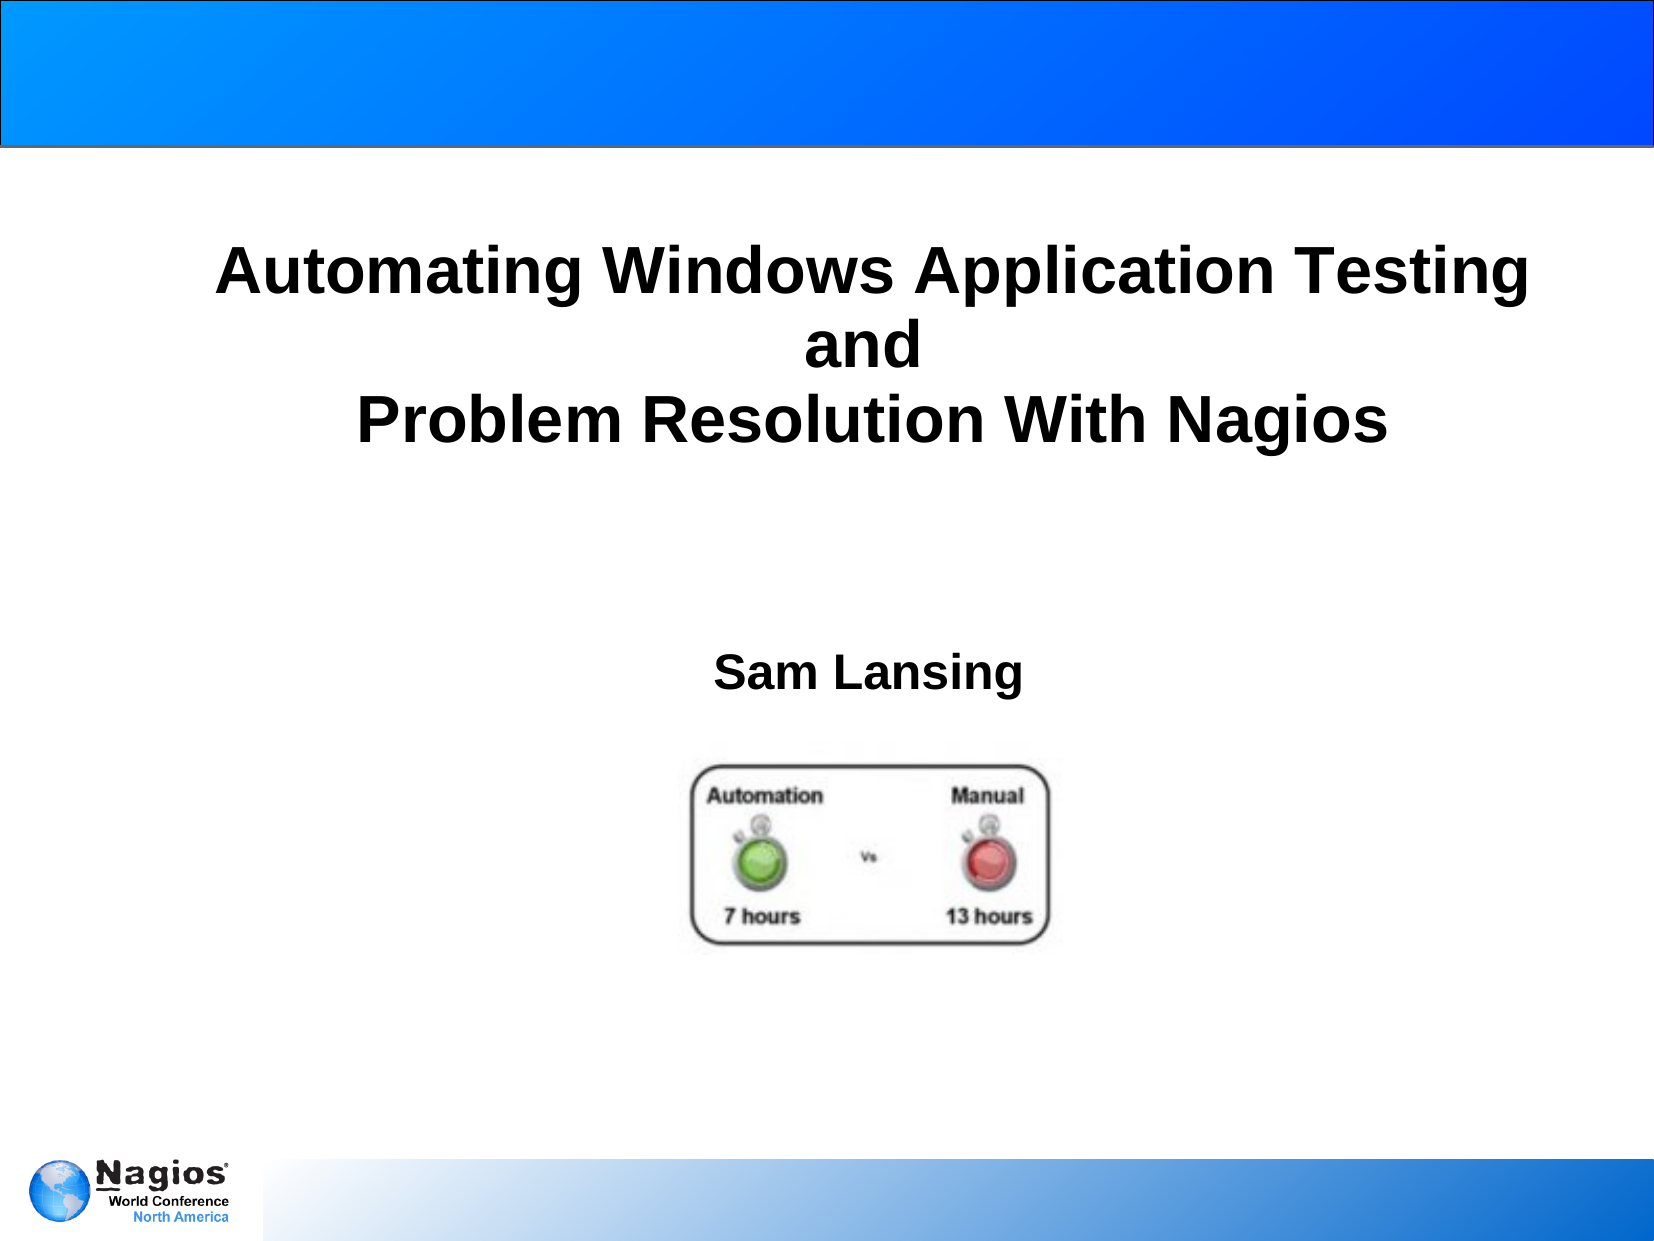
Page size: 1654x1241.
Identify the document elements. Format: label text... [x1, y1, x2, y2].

text_box Sam Lansing [0, 525, 1654, 712]
title Automating Windows Application Testing and Problem Resolution With Nagios [129, 232, 1618, 457]
text_box [360, 224, 1296, 296]
picture [678, 742, 1063, 955]
picture [29, 1159, 229, 1235]
